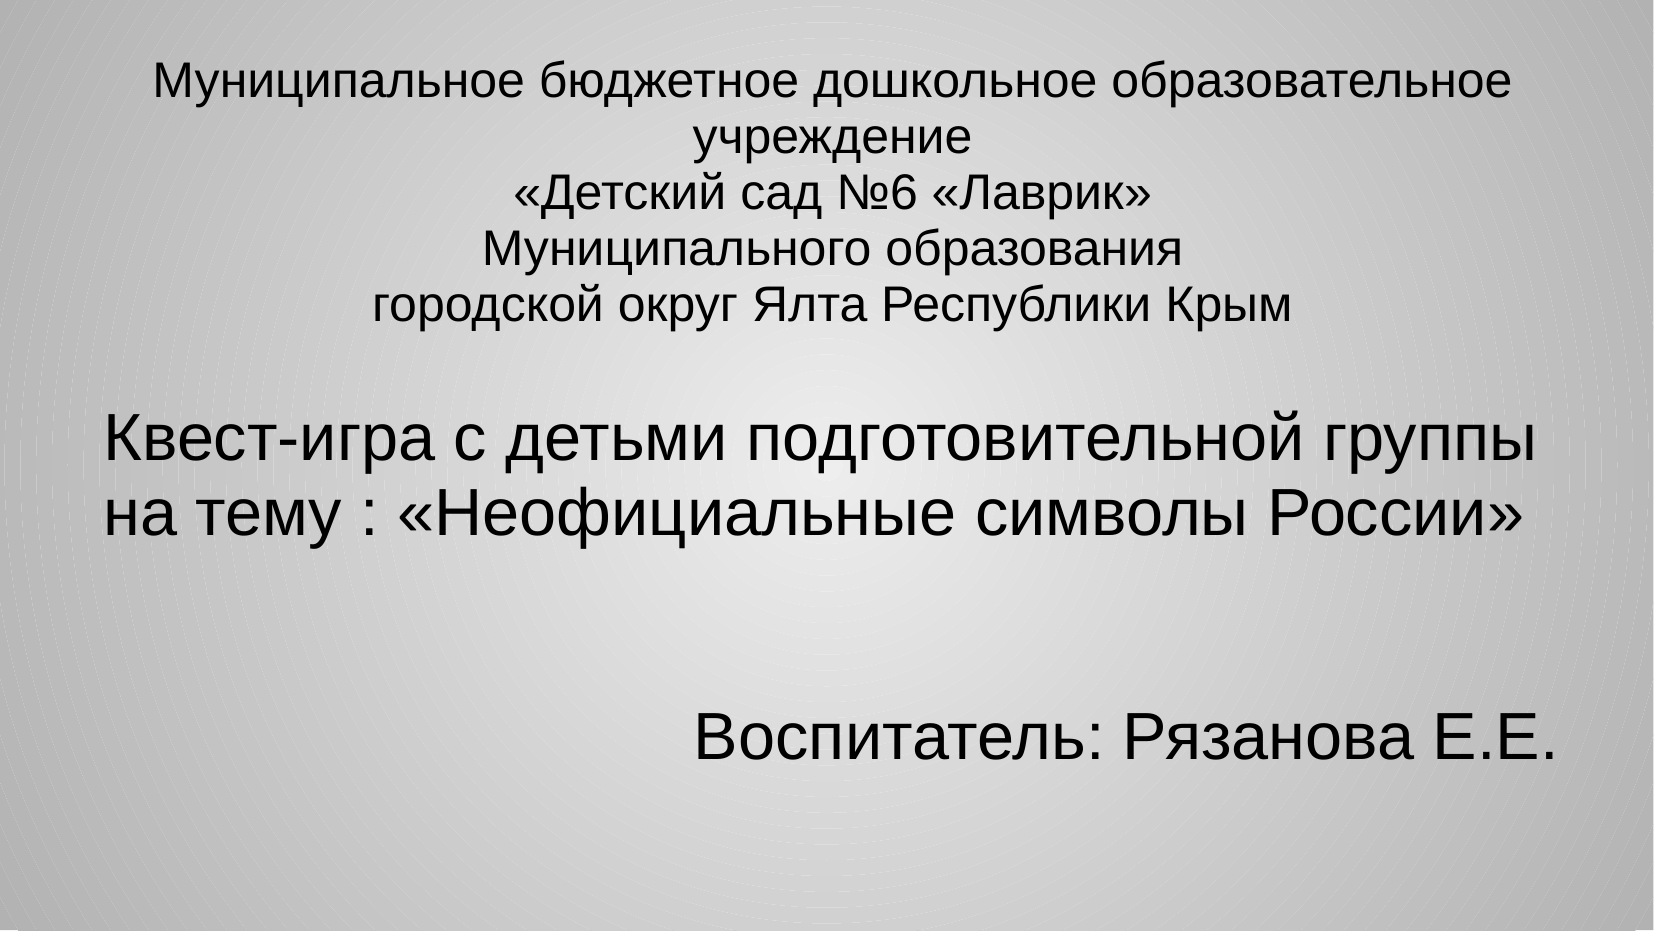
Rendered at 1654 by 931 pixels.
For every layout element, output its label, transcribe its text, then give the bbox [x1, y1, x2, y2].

title Муниципальное бюджетное дошкольное образовательное учреждение «Детский сад №6 «Лаврик» Муниципального образования городской округ Ялта Республики Крым [88, 52, 1577, 332]
text_box Квест-игра с детьми подготовительной группы на тему : «Неофициальные символы России» Воспитатель: Рязанова Е.Е. [88, 392, 1595, 857]
